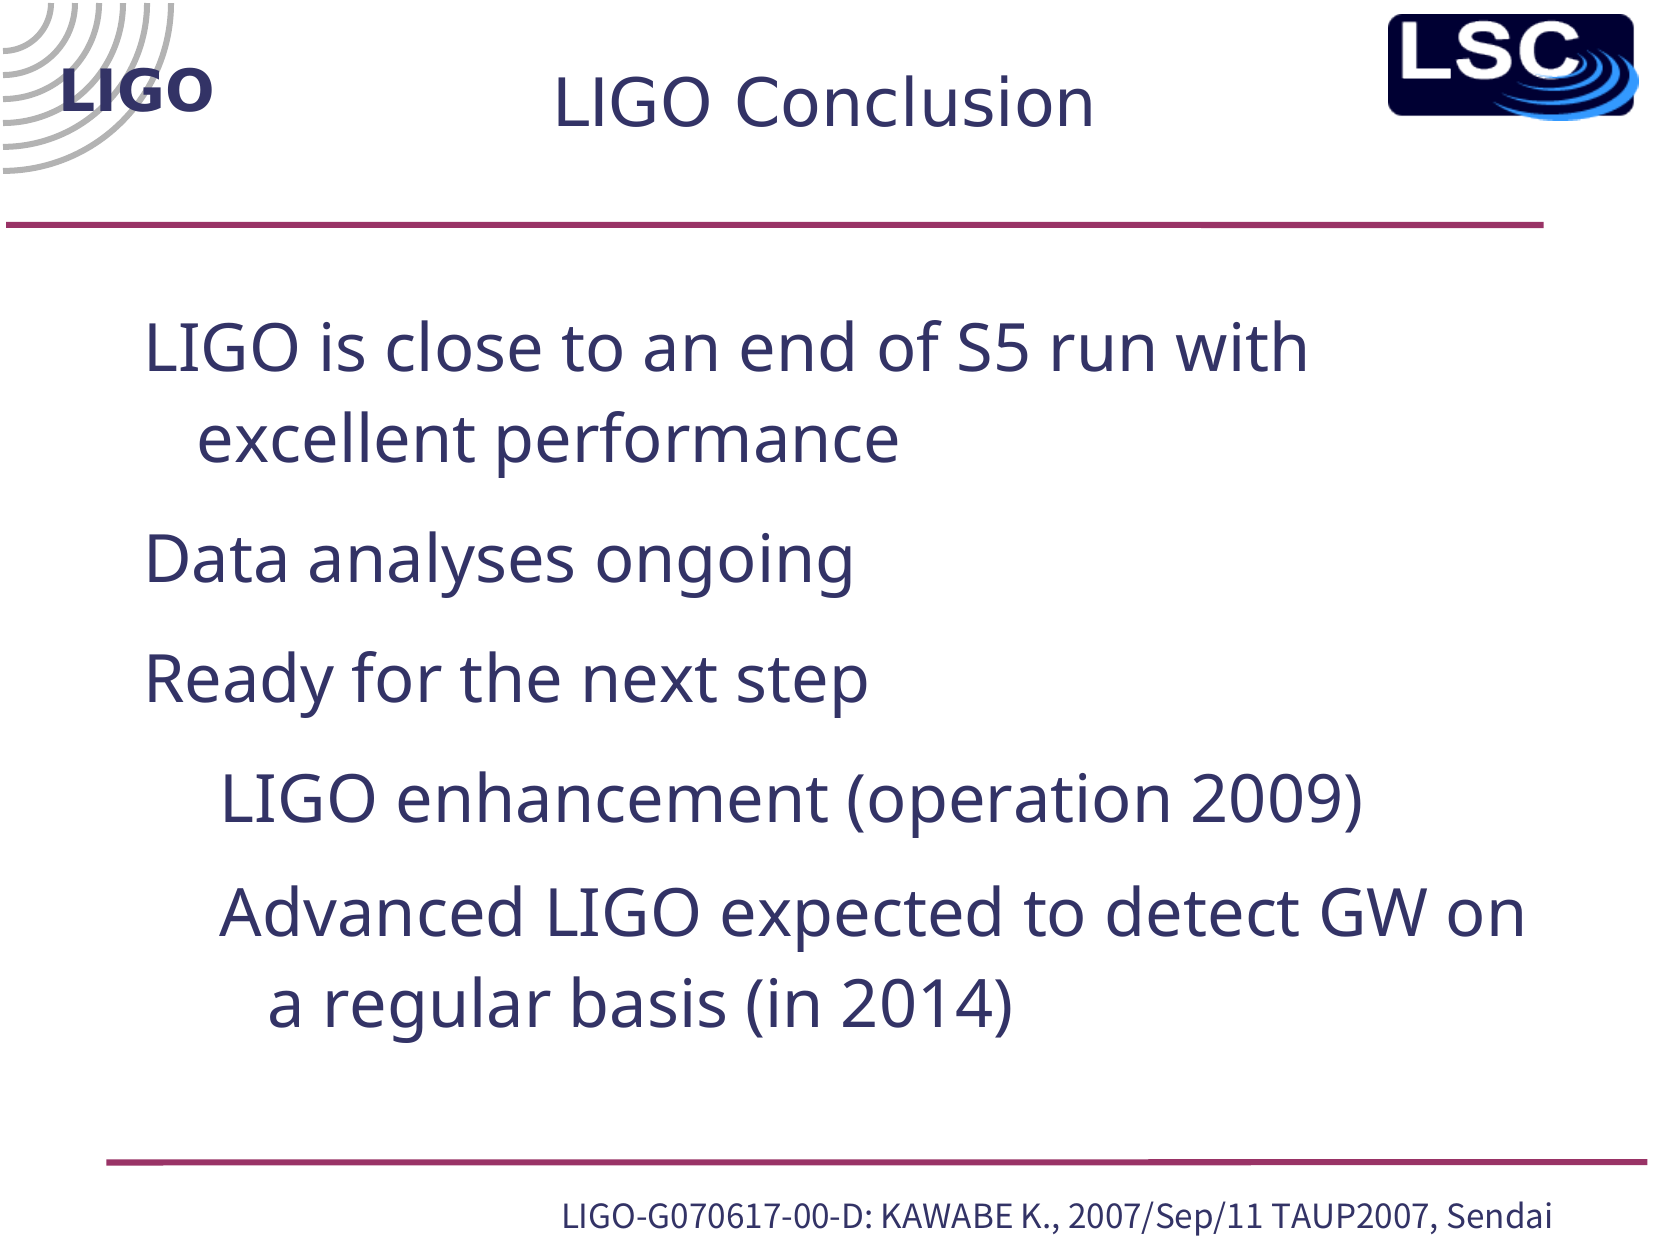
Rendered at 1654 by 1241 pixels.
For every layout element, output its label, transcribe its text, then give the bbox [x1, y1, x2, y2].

picture [1463, 14, 1639, 121]
title LIGO Conclusion [187, 0, 1463, 208]
list LIGO is close to an end of S5 run with excellent performance Data analyses ongoing Ready for the next step LIGO enhancement (operation 2009) Advanced LIGO expected to detect GW on a regular basis (in 2014) [125, 300, 1538, 1082]
